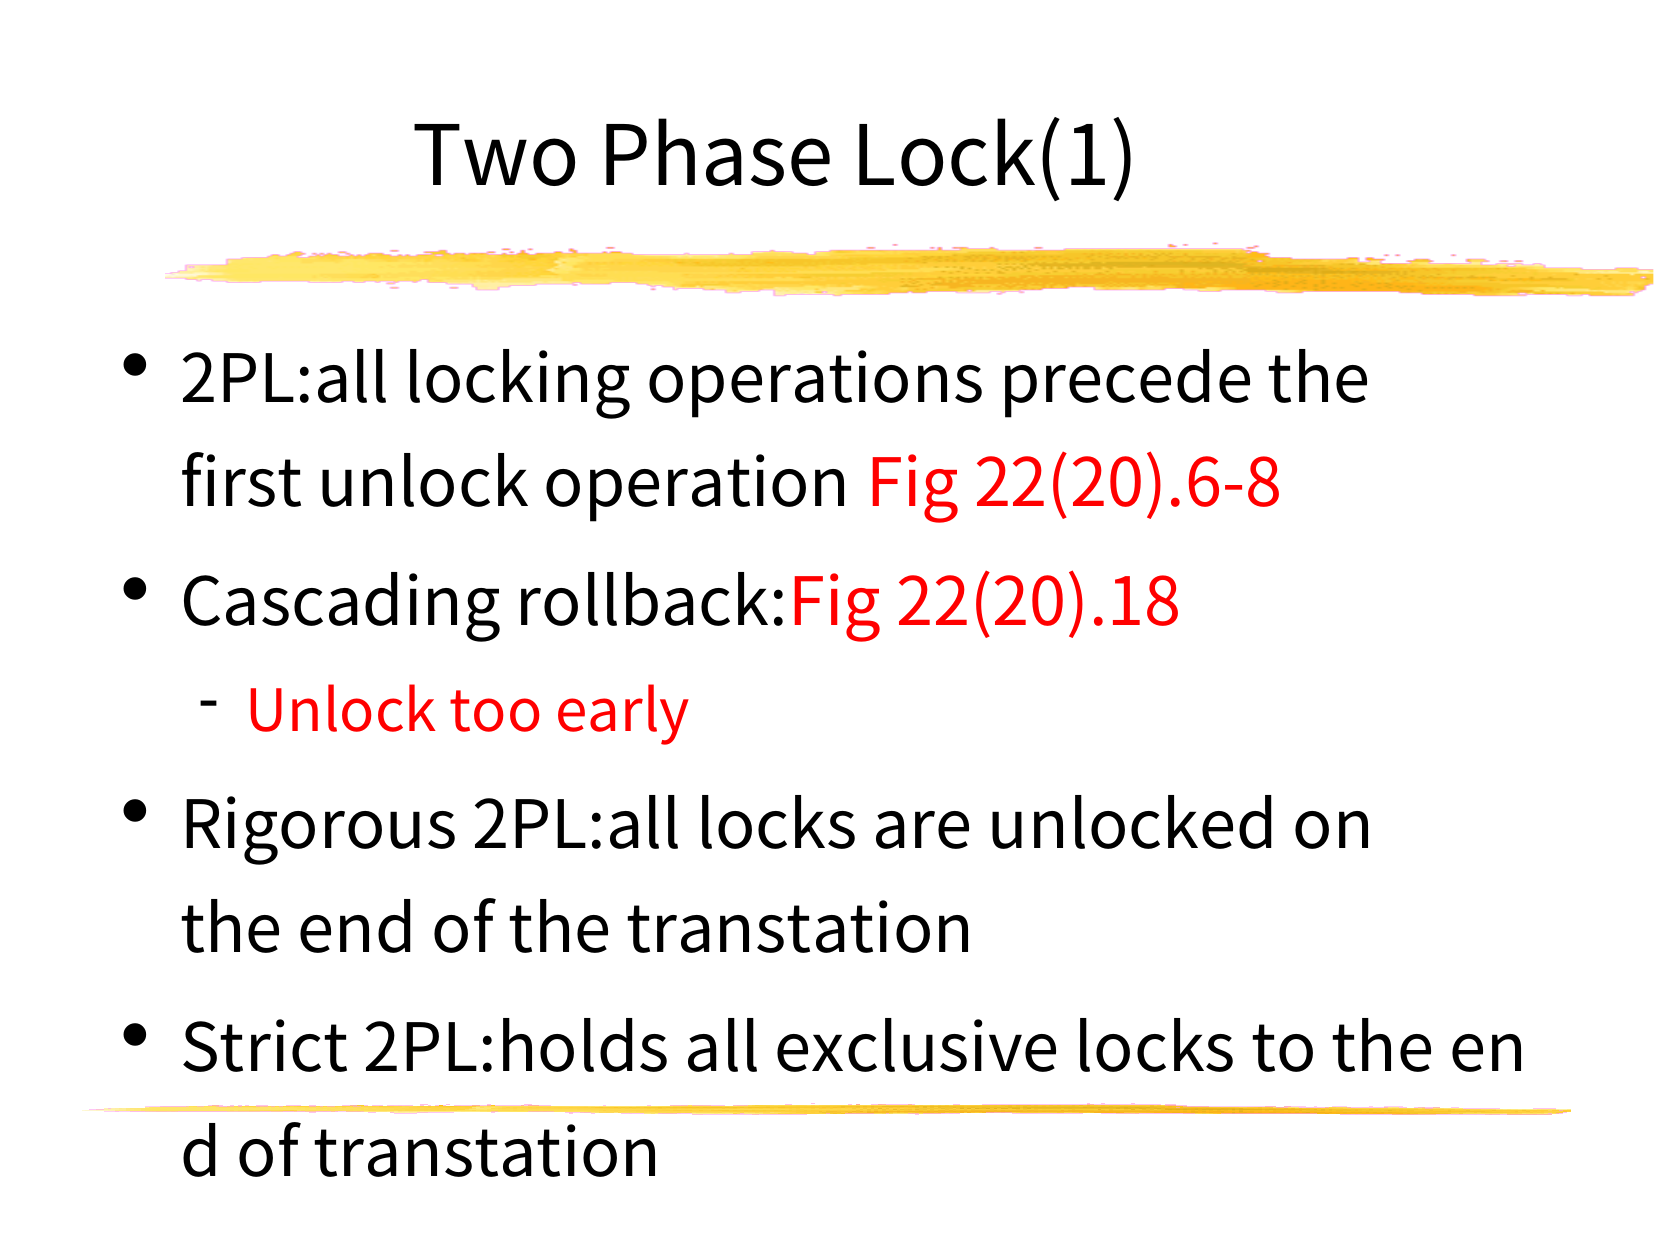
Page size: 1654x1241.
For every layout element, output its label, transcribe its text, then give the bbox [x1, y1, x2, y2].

picture [82, 1102, 1571, 1117]
title Two Phase Lock(1) [73, 39, 1479, 249]
picture [165, 237, 1654, 308]
list 2PL:all locking operations precede the first unlock operation Fig 22(20).6-8 Cascading rollback:Fig 22(20).18 Unlock too early Rigorous 2PL:all locks are unlocked on the end of the transtation Strict 2PL:holds all exclusive locks to the end of transtation [124, 316, 1530, 1062]
